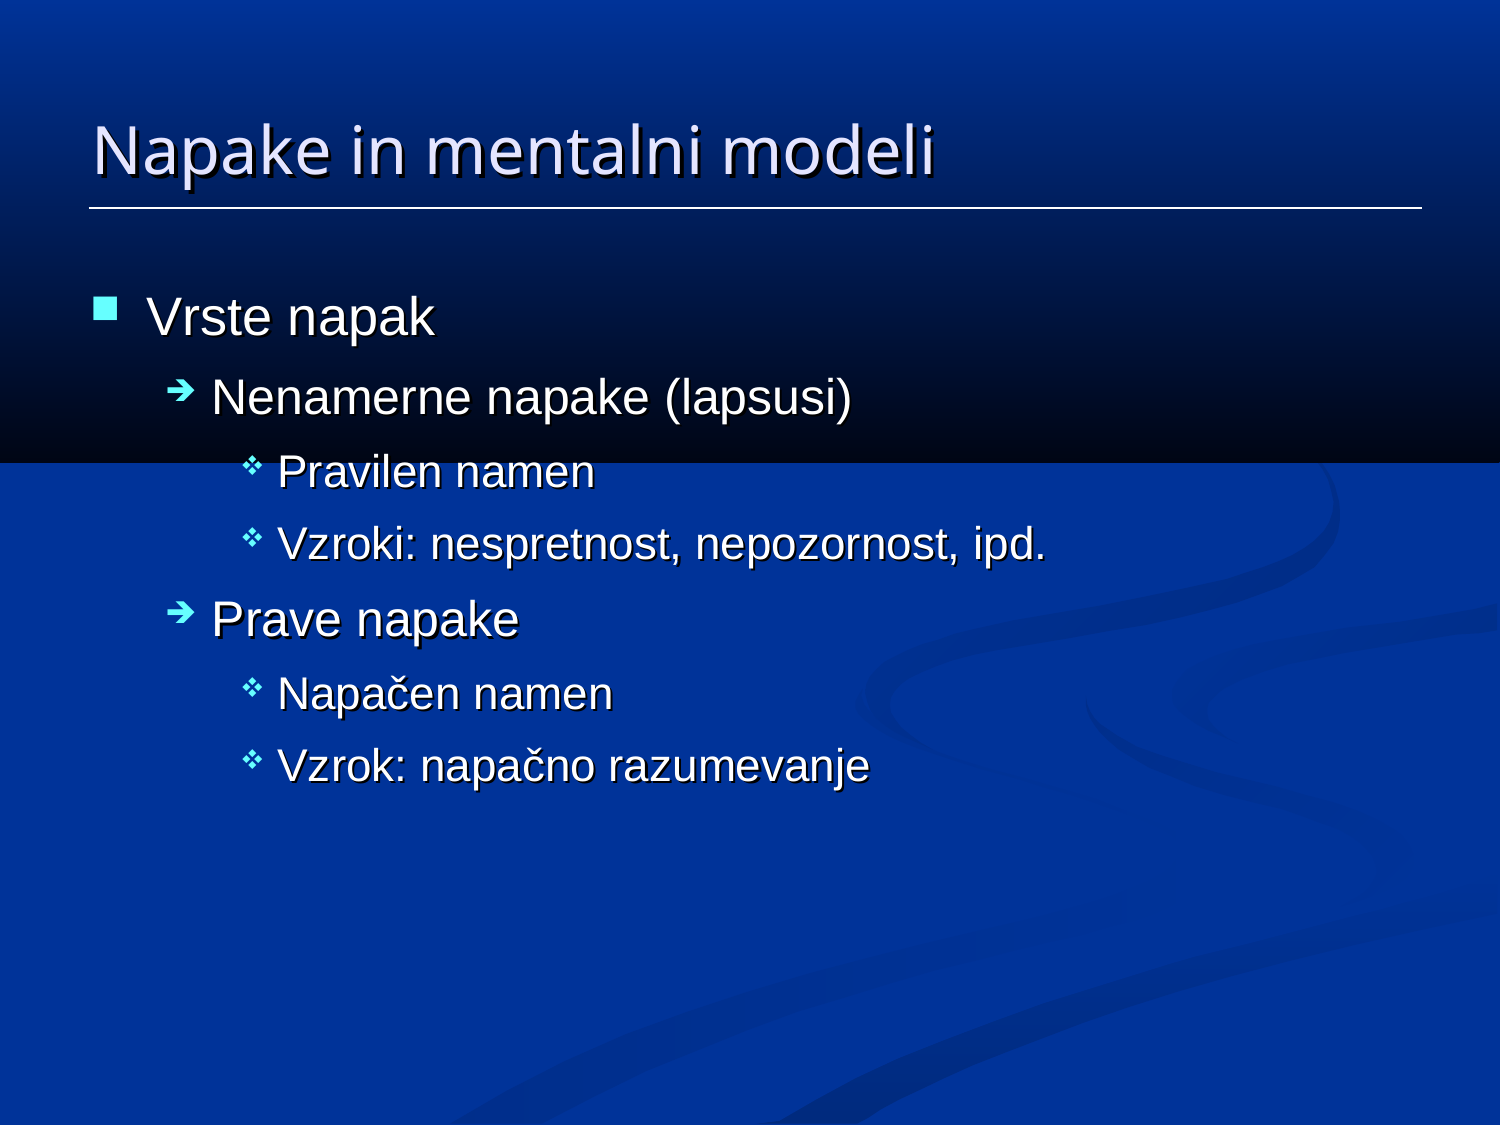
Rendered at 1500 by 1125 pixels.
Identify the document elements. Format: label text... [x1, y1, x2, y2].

list Vrste napak Nenamerne napake (lapsusi) Pravilen namen Vzroki: nespretnost, nepozornost, ipd. Prave napake Napačen namen Vzrok: napačno razumevanje [74, 267, 1459, 1056]
text_box Napake in mentalni modeli [76, 54, 1352, 242]
